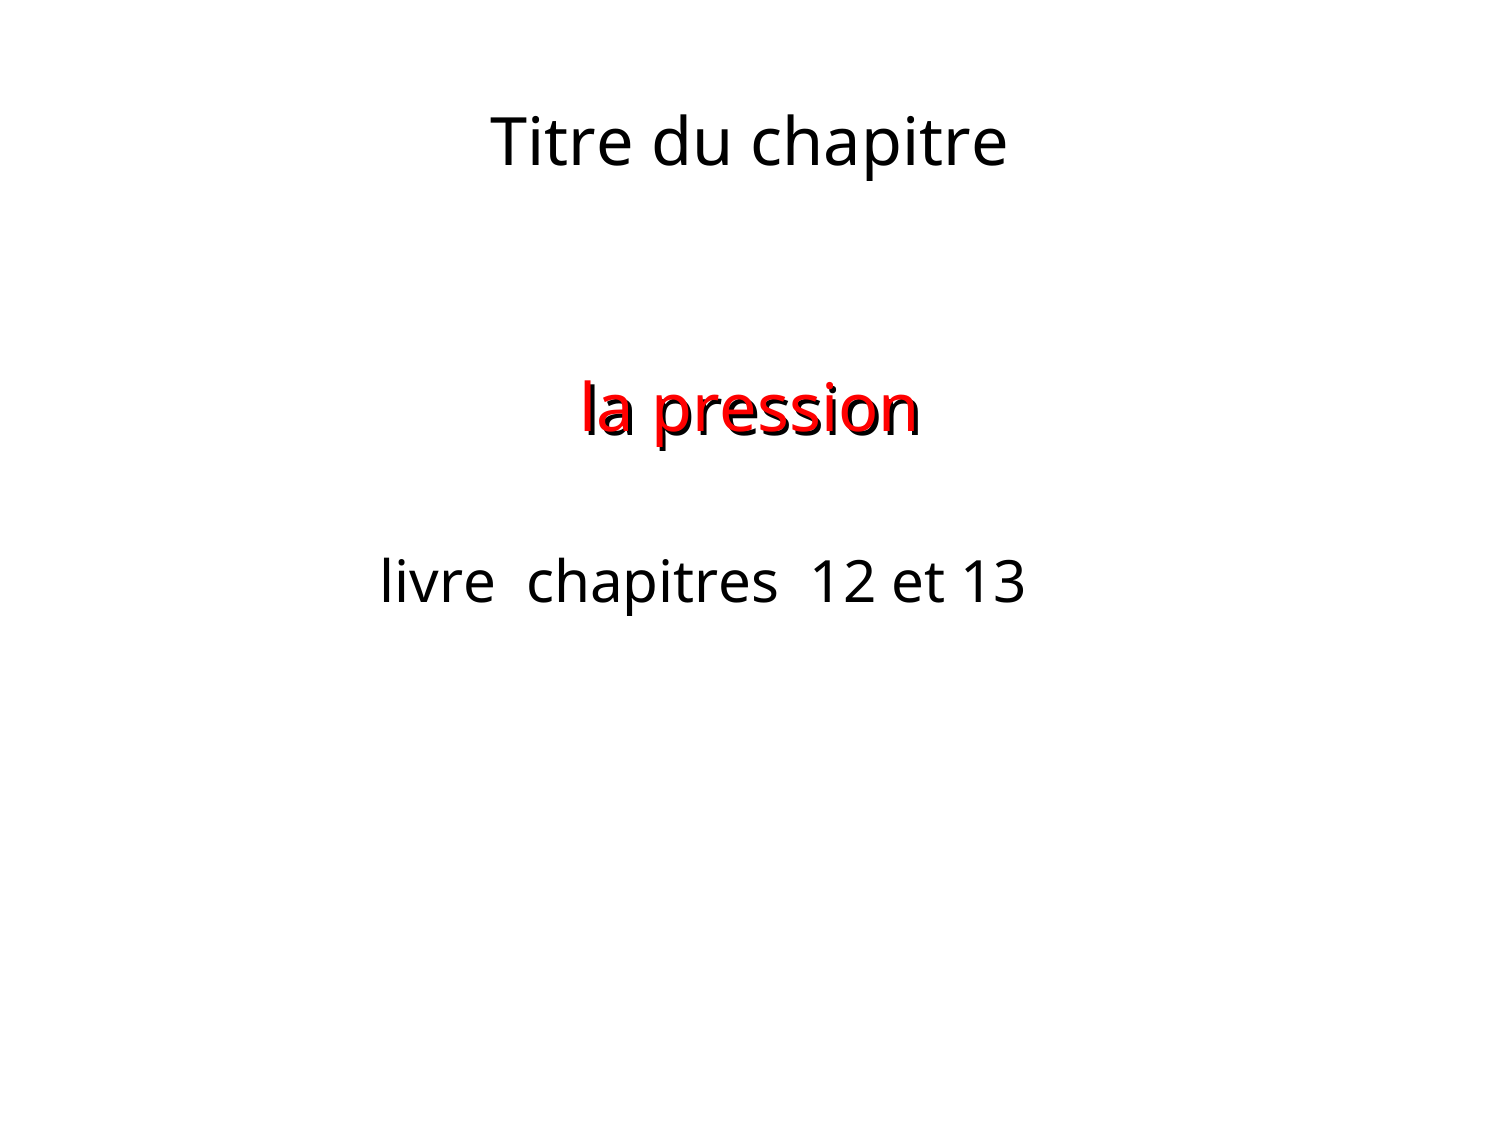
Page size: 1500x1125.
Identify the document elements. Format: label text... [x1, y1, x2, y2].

list la pression livre chapitres 12 et 13 [75, 262, 1426, 1006]
title Titre du chapitre [75, 45, 1426, 233]
